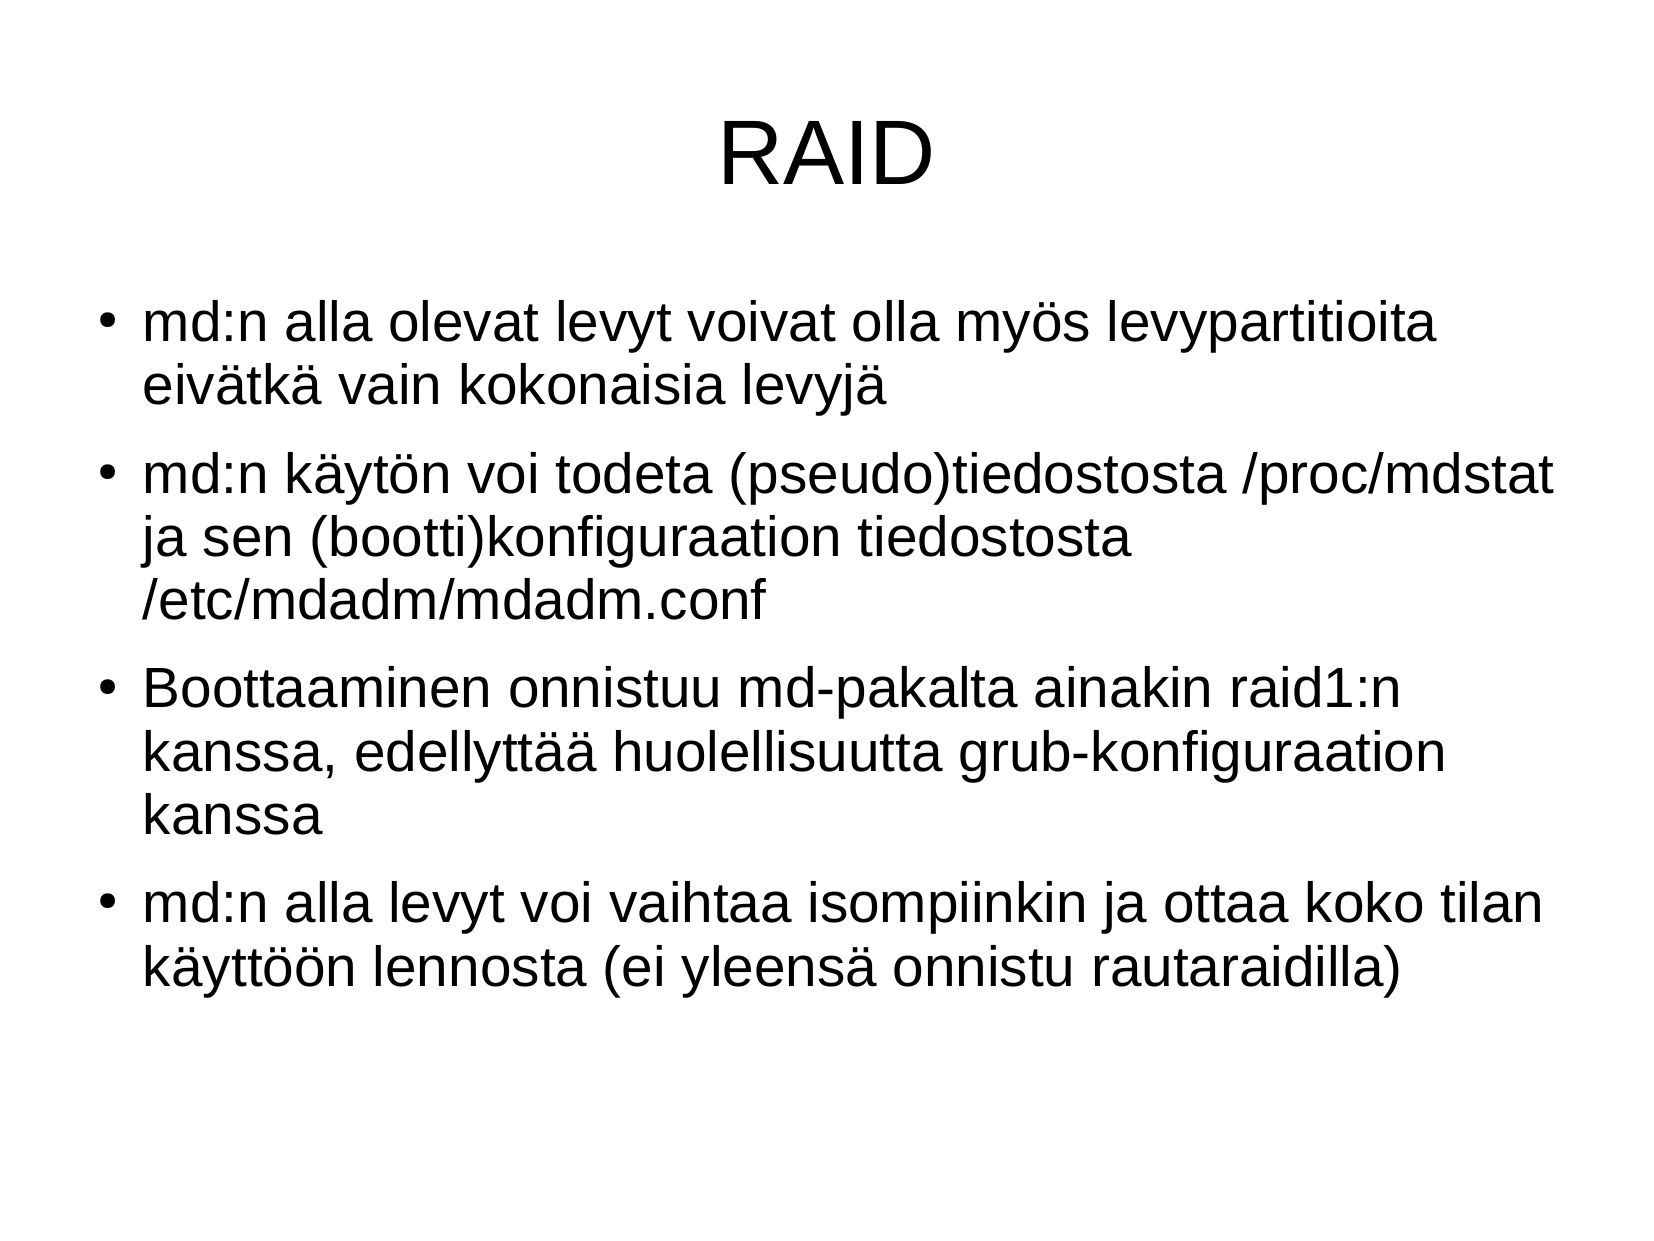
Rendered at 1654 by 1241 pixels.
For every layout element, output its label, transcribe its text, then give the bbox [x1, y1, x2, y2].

title RAID [82, 49, 1571, 257]
list md:n alla olevat levyt voivat olla myös levypartitioita eivätkä vain kokonaisia levyjä md:n käytön voi todeta (pseudo)tiedostosta /proc/mdstat ja sen (bootti)konfiguraation tiedostosta /etc/mdadm/mdadm.conf Boottaaminen onnistuu md-pakalta ainakin raid1:n kanssa, edellyttää huolellisuutta grub-konfiguraation kanssa md:n alla levyt voi vaihtaa isompiinkin ja ottaa koko tilan käyttöön lennosta (ei yleensä onnistu rautaraidilla) [82, 290, 1571, 1010]
